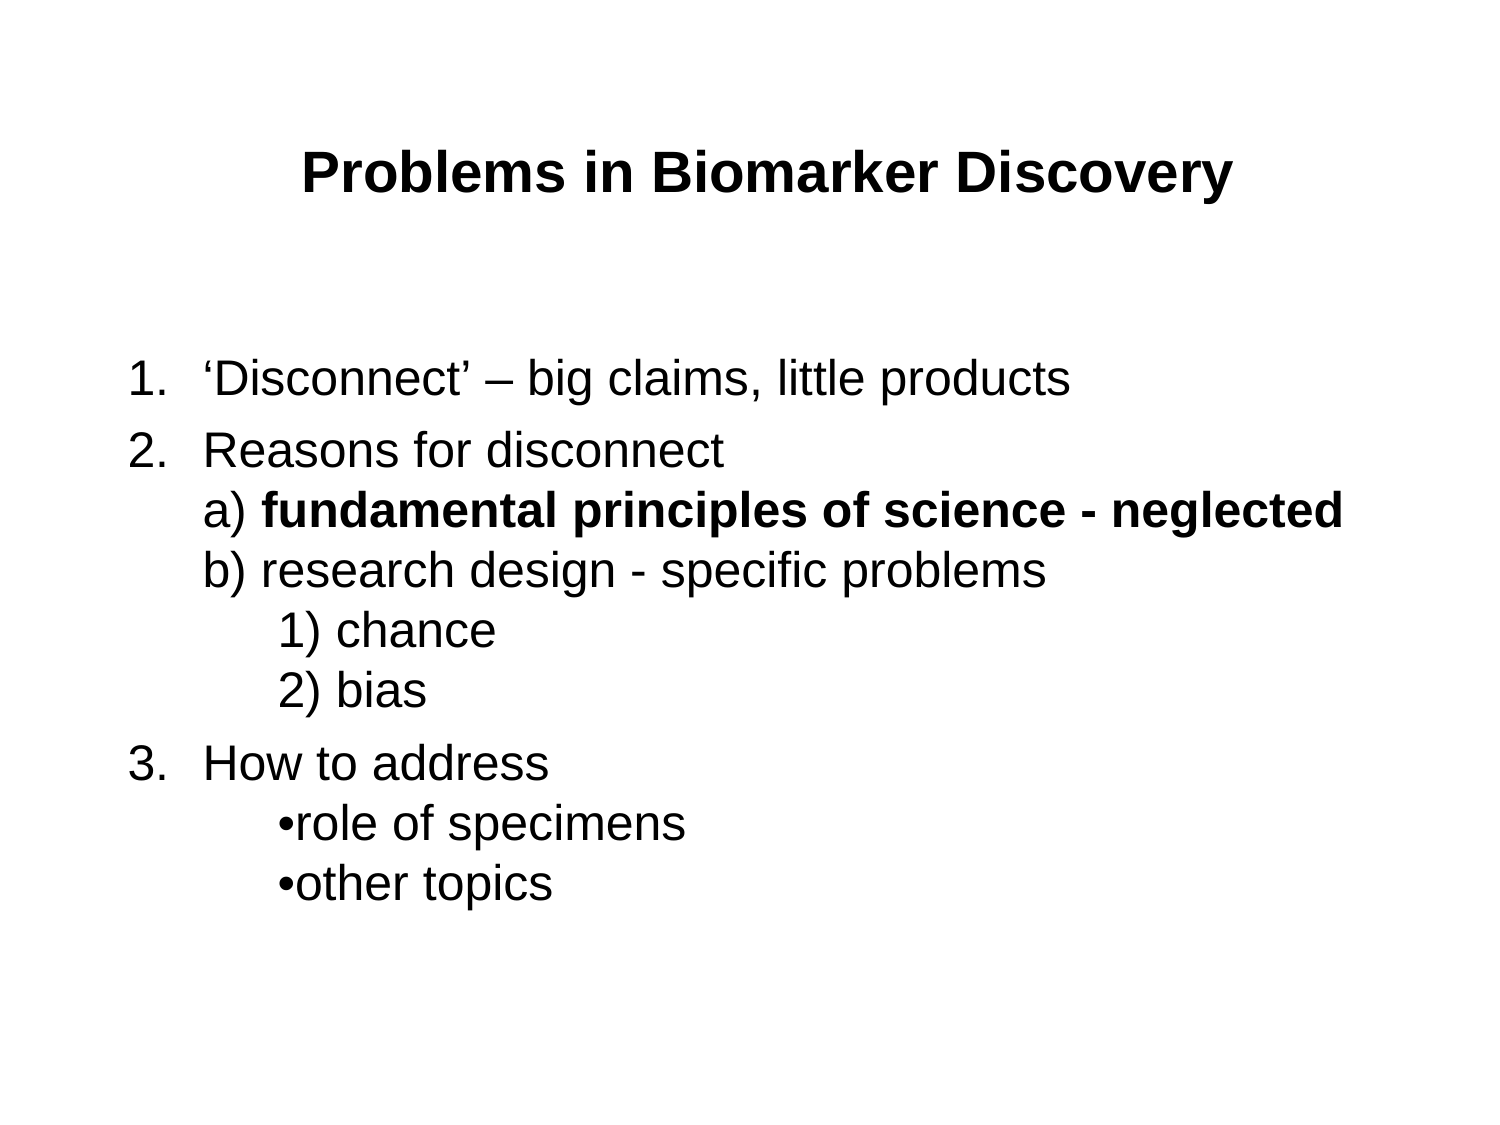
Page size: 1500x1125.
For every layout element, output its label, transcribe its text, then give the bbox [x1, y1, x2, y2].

text_box 1. ‘Disconnect’ – big claims, little products 2. Reasons for disconnect a) fundamental principles of science - neglected b) research design - specific problems 1) chance 2) bias 3. How to address •role of specimens •other topics [112, 337, 1438, 918]
title Problems in Biomarker Discovery [87, 74, 1450, 263]
